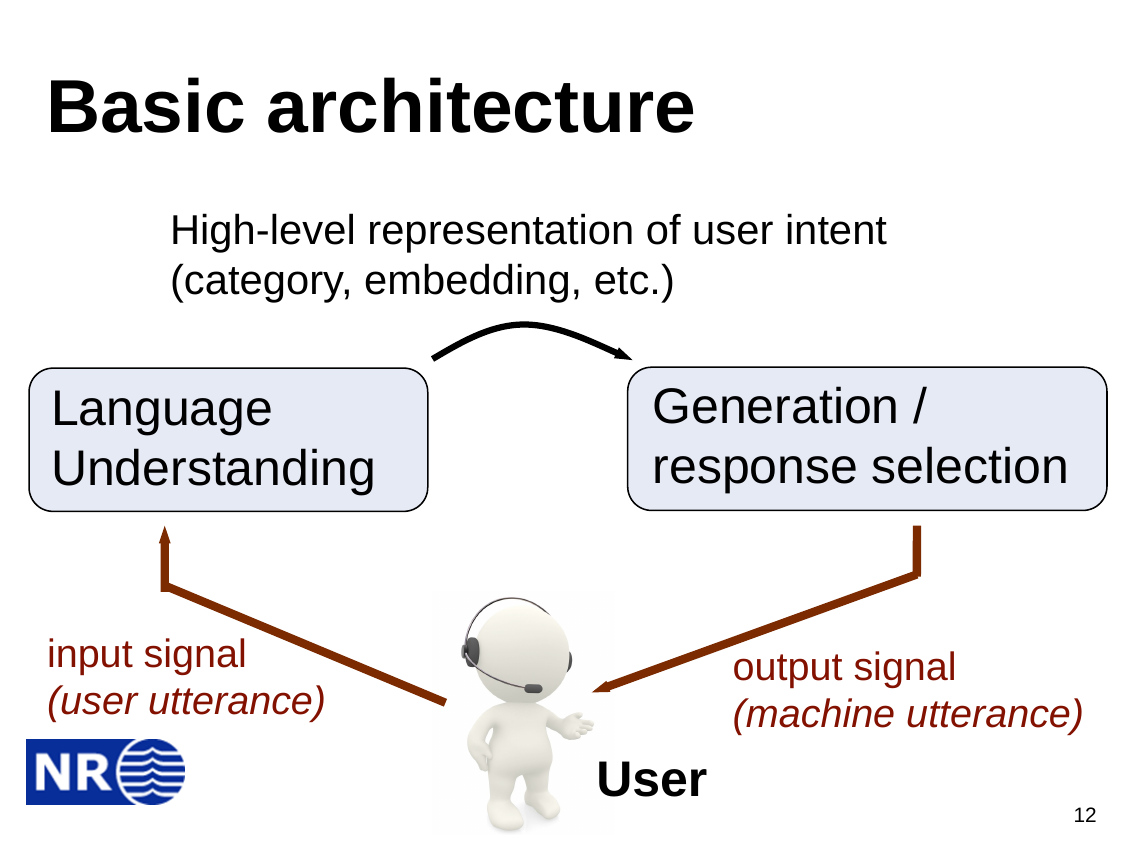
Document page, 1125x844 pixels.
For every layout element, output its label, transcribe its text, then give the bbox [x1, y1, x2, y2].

text_box High-level representation of user intent (category, embedding, etc.) [155, 195, 1075, 312]
title Basic architecture [30, 32, 1095, 157]
text_box output signal (machine utterance) [728, 635, 1095, 741]
text_box input signal (user utterance) [268, 623, 416, 685]
text_box input signal (user utterance) [42, 623, 416, 728]
picture [432, 591, 615, 835]
text_box User [591, 742, 714, 812]
text_box Generation / response selection [637, 365, 1096, 502]
text_box [1058, 793, 1118, 830]
text_box [627, 370, 1107, 511]
text_box Language Understanding [36, 368, 414, 505]
text_box [29, 370, 428, 512]
